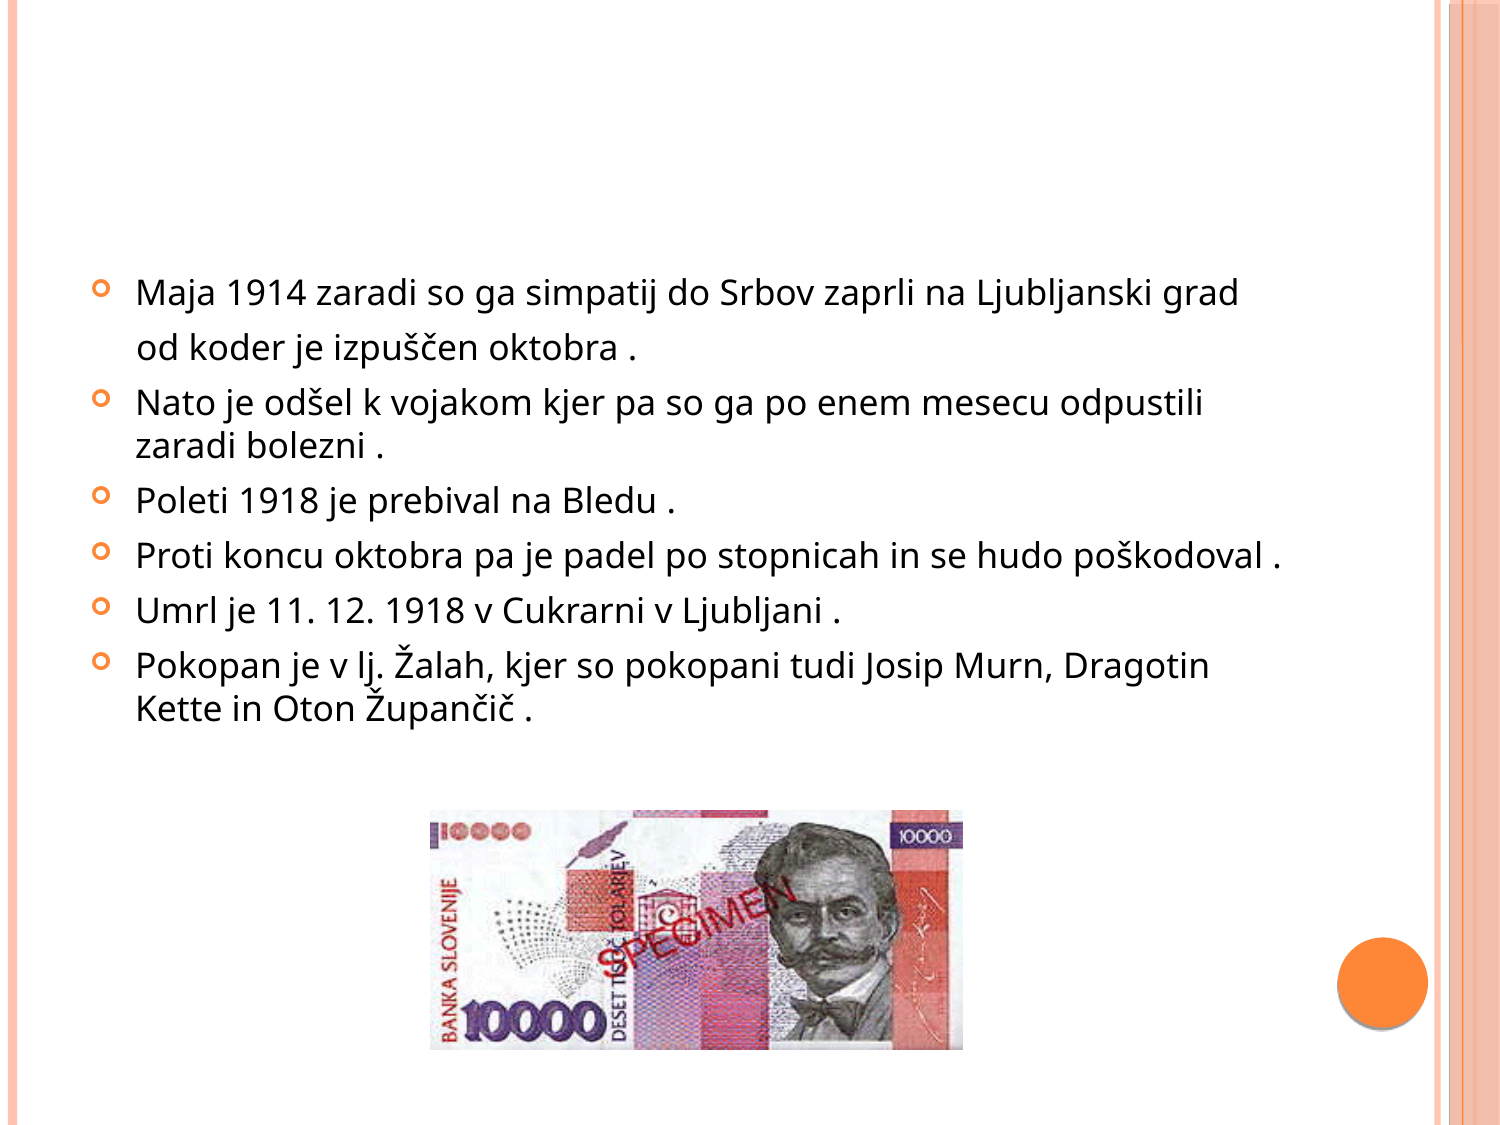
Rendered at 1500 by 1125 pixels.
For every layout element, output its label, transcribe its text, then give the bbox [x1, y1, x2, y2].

list Maja 1914 zaradi so ga simpatij do Srbov zaprli na Ljubljanski grad od koder je izpuščen oktobra . Nato je odšel k vojakom kjer pa so ga po enem mesecu odpustili zaradi bolezni . Poleti 1918 je prebival na Bledu . Proti koncu oktobra pa je padel po stopnicah in se hudo poškodoval . Umrl je 11. 12. 1918 v Cukrarni v Ljubljani . Pokopan je v lj. Žalah, kjer so pokopani tudi Josip Murn, Dragotin Kette in Oton Župančič . [75, 262, 1300, 1062]
picture [430, 810, 963, 1050]
